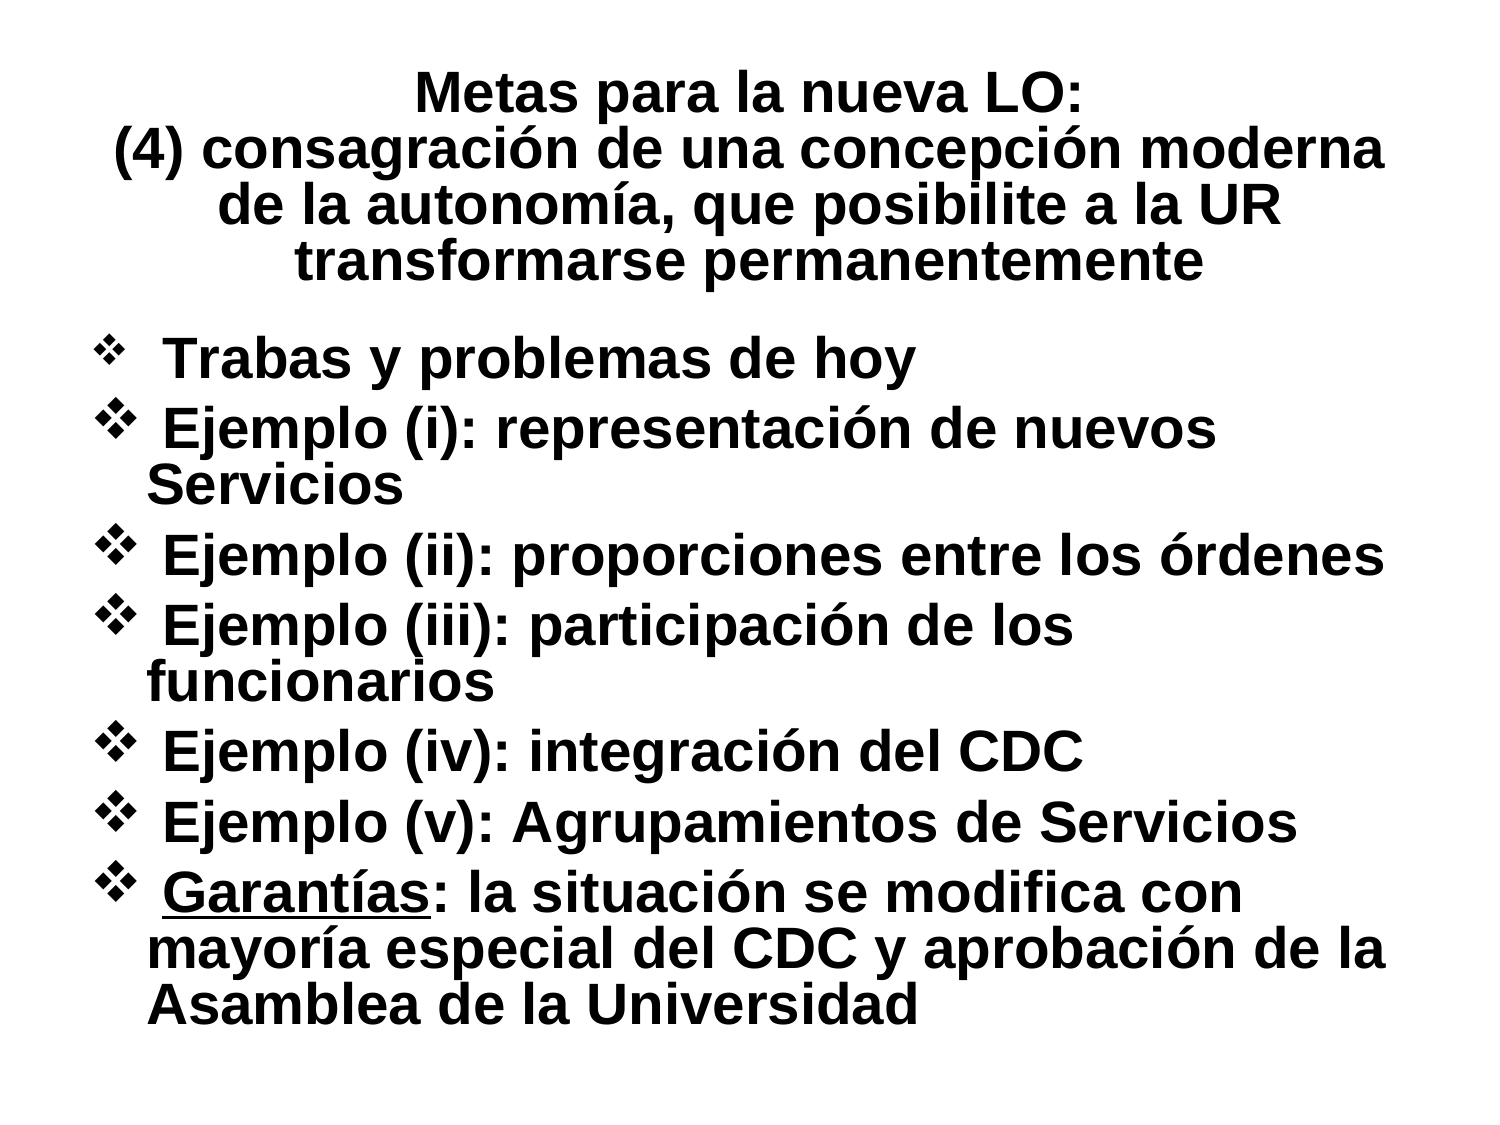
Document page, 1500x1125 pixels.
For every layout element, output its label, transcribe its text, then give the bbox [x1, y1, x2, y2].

title Metas para la nueva LO: (4) consagración de una concepción moderna de la autonomía, que posibilite a la UR transformarse permanentemente [75, 45, 1426, 315]
list Trabas y problemas de hoy Ejemplo (i): representación de nuevos Servicios Ejemplo (ii): proporciones entre los órdenes Ejemplo (iii): participación de los funcionarios Ejemplo (iv): integración del CDC Ejemplo (v): Agrupamientos de Servicios Garantías: la situación se modifica con mayoría especial del CDC y aprobación de la Asamblea de la Universidad [75, 326, 1426, 1083]
